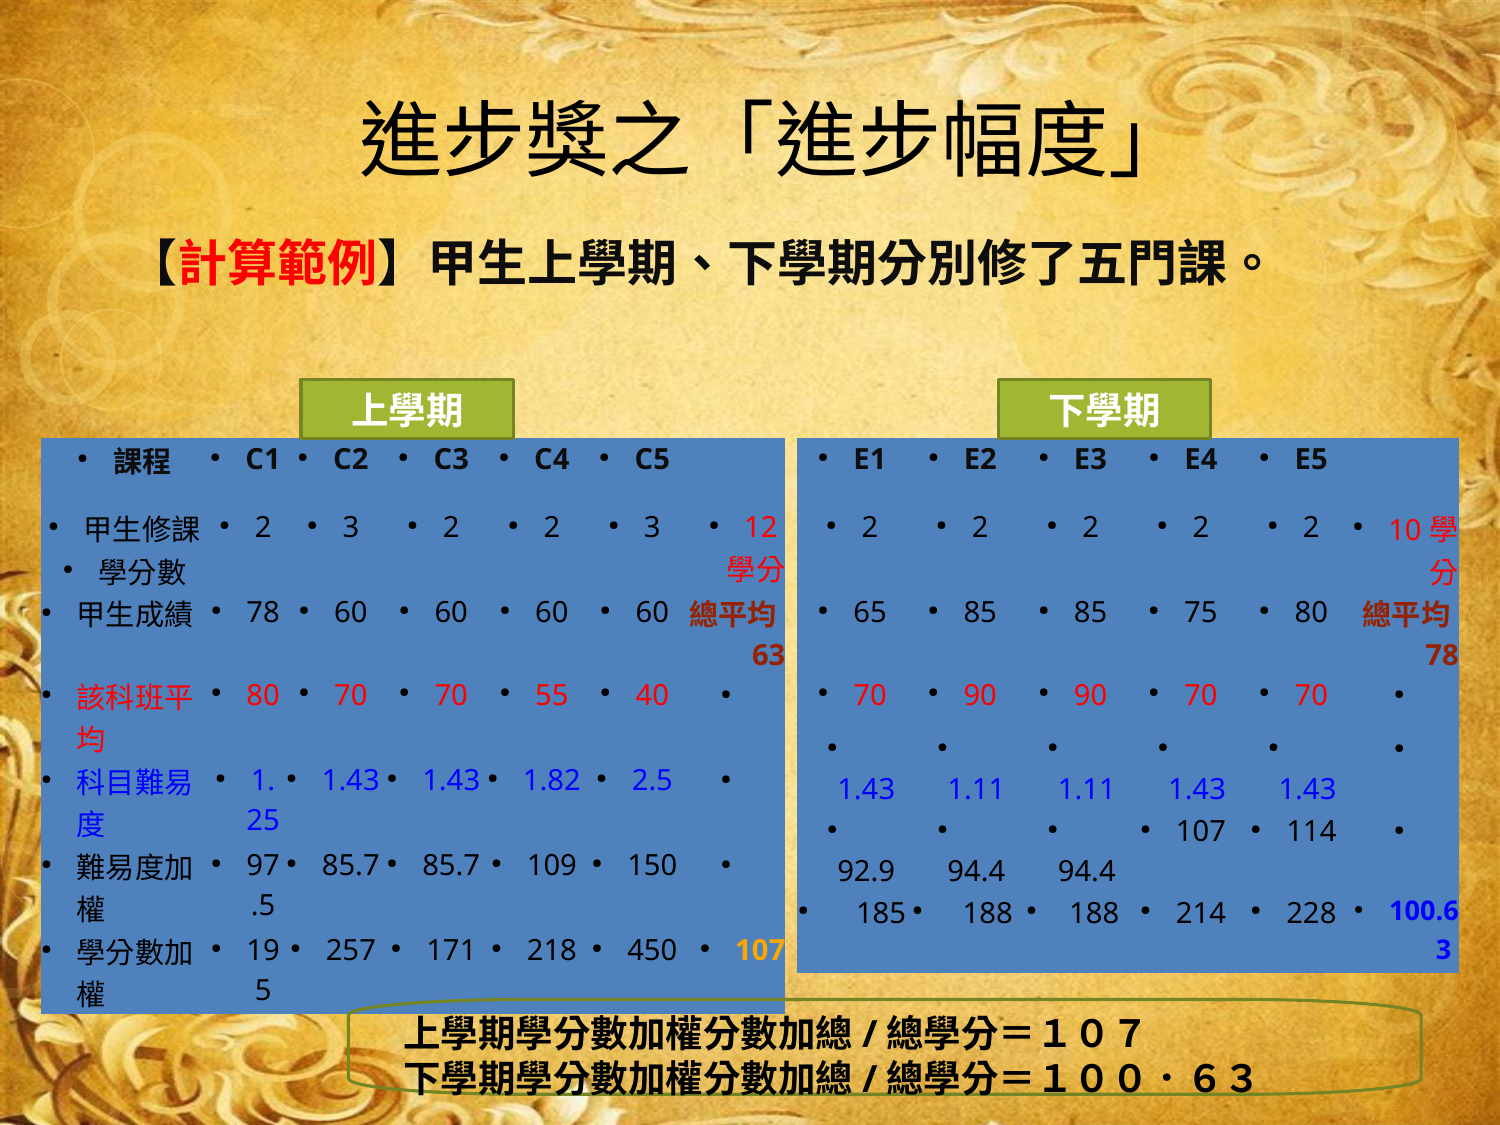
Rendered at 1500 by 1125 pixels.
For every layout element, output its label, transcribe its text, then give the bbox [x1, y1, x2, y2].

table_cell 55 [484, 674, 584, 759]
title 進步獎之「進步幅度」 [190, 78, 1360, 197]
table_cell 60 [584, 592, 685, 674]
table_cell 12學分 [685, 507, 785, 592]
table_cell 60 [484, 592, 584, 674]
table_header C3 [383, 438, 484, 507]
table_cell 185 [797, 892, 907, 973]
table_header [1349, 438, 1459, 507]
table_cell 85 [907, 592, 1018, 674]
table_cell 195 [208, 929, 283, 1014]
table_cell 80 [1238, 592, 1349, 674]
table_cell 65 [797, 592, 907, 674]
table_cell 2 [1018, 507, 1128, 592]
table_cell 90 [907, 674, 1018, 729]
table_cell 2.5 [584, 759, 685, 844]
table_cell 1.11 [1018, 729, 1128, 810]
table_cell [685, 759, 785, 844]
table_cell 2 [1238, 507, 1349, 592]
table_cell 214 [1128, 892, 1238, 973]
table_cell 70 [1238, 674, 1349, 729]
table_cell 甲生修課 學分數 [41, 507, 208, 592]
table_cell 總平均63 [685, 592, 785, 674]
table_cell [1349, 674, 1459, 729]
table_cell 2 [383, 507, 484, 592]
table_header E5 [1238, 438, 1349, 507]
table_header C2 [283, 438, 383, 507]
table_cell 10學分 [1349, 507, 1459, 592]
table_cell 該科班平均 [41, 674, 208, 759]
table_header C1 [208, 438, 283, 507]
table_cell 94.4 [907, 810, 1018, 892]
table_cell 60 [283, 592, 383, 674]
table_cell 75 [1128, 592, 1238, 674]
table_cell 107 [1128, 810, 1238, 892]
table_header E4 [1128, 438, 1238, 507]
table_cell 114 [1238, 810, 1349, 892]
table_cell 70 [1128, 674, 1238, 729]
table_cell 1.43 [383, 759, 484, 844]
text_box 下學期 [998, 379, 1211, 438]
table_cell 228 [1238, 892, 1349, 973]
table_header E1 [797, 438, 907, 507]
table_cell [1349, 810, 1459, 892]
table_cell 2 [1128, 507, 1238, 592]
table_header 課程 [41, 438, 208, 507]
table_cell 100.63 [1349, 892, 1459, 973]
table_cell 70 [383, 674, 484, 759]
table_cell 78 [208, 592, 283, 674]
table_cell 60 [383, 592, 484, 674]
table_cell 109 [484, 844, 584, 929]
table_cell 難易度加權 [41, 844, 208, 929]
table_cell 2 [907, 507, 1018, 592]
text_box 上學期 [301, 379, 514, 438]
table_cell 70 [797, 674, 907, 729]
table_cell 218 [484, 929, 584, 999]
table_cell 150 [584, 844, 685, 929]
table_cell 1.25 [208, 759, 283, 844]
table_cell 450 [584, 929, 685, 999]
table_cell 188 [1018, 892, 1128, 973]
table_cell 2 [208, 507, 283, 592]
table_cell 94.4 [1018, 810, 1128, 892]
table_cell 科目難易度 [41, 759, 208, 844]
table_cell 188 [907, 892, 1018, 973]
table_cell 90 [1018, 674, 1128, 729]
table_cell 80 [208, 674, 283, 759]
table_cell 2 [484, 507, 584, 592]
text_box 上學期學分數加權分數加總/總學分＝１０７ 下學期學分數加權分數加總/總學分＝１００．６３ [348, 999, 1422, 1095]
table_cell 甲生成績 [41, 592, 208, 674]
table_cell 1.43 [283, 759, 383, 844]
table_cell 92.9 [797, 810, 907, 892]
table_cell 1.82 [484, 759, 584, 844]
table_cell 70 [283, 674, 383, 759]
table_header C4 [484, 438, 584, 507]
table_cell 3 [584, 507, 685, 592]
table_header E2 [907, 438, 1018, 507]
table_cell 85.7 [383, 844, 484, 929]
table_cell 學分數加權 [41, 929, 208, 1014]
table_cell [685, 844, 785, 929]
table_cell 1.43 [1128, 729, 1238, 810]
table_header E3 [1018, 438, 1128, 507]
table_cell 1.43 [797, 729, 907, 810]
table_header [685, 438, 785, 507]
table_cell 257 [283, 929, 383, 1014]
table_cell 3 [283, 507, 383, 592]
table_header C5 [584, 438, 685, 507]
table_cell 40 [584, 674, 685, 759]
table_cell [685, 674, 785, 759]
table_cell 107 [685, 929, 785, 999]
table_cell 85 [1018, 592, 1128, 674]
text_box 【計算範例】甲生上學期、下學期分別修了五門課。 [112, 208, 1422, 315]
table_cell 171 [383, 929, 484, 1005]
table_cell 1.11 [907, 729, 1018, 810]
table_cell 2 [797, 507, 907, 592]
table_cell 總平均78 [1349, 592, 1459, 674]
table_cell 1.43 [1238, 729, 1349, 810]
table_cell 97.5 [208, 844, 283, 929]
table_cell [1349, 729, 1459, 810]
table_cell 85.7 [283, 844, 383, 929]
